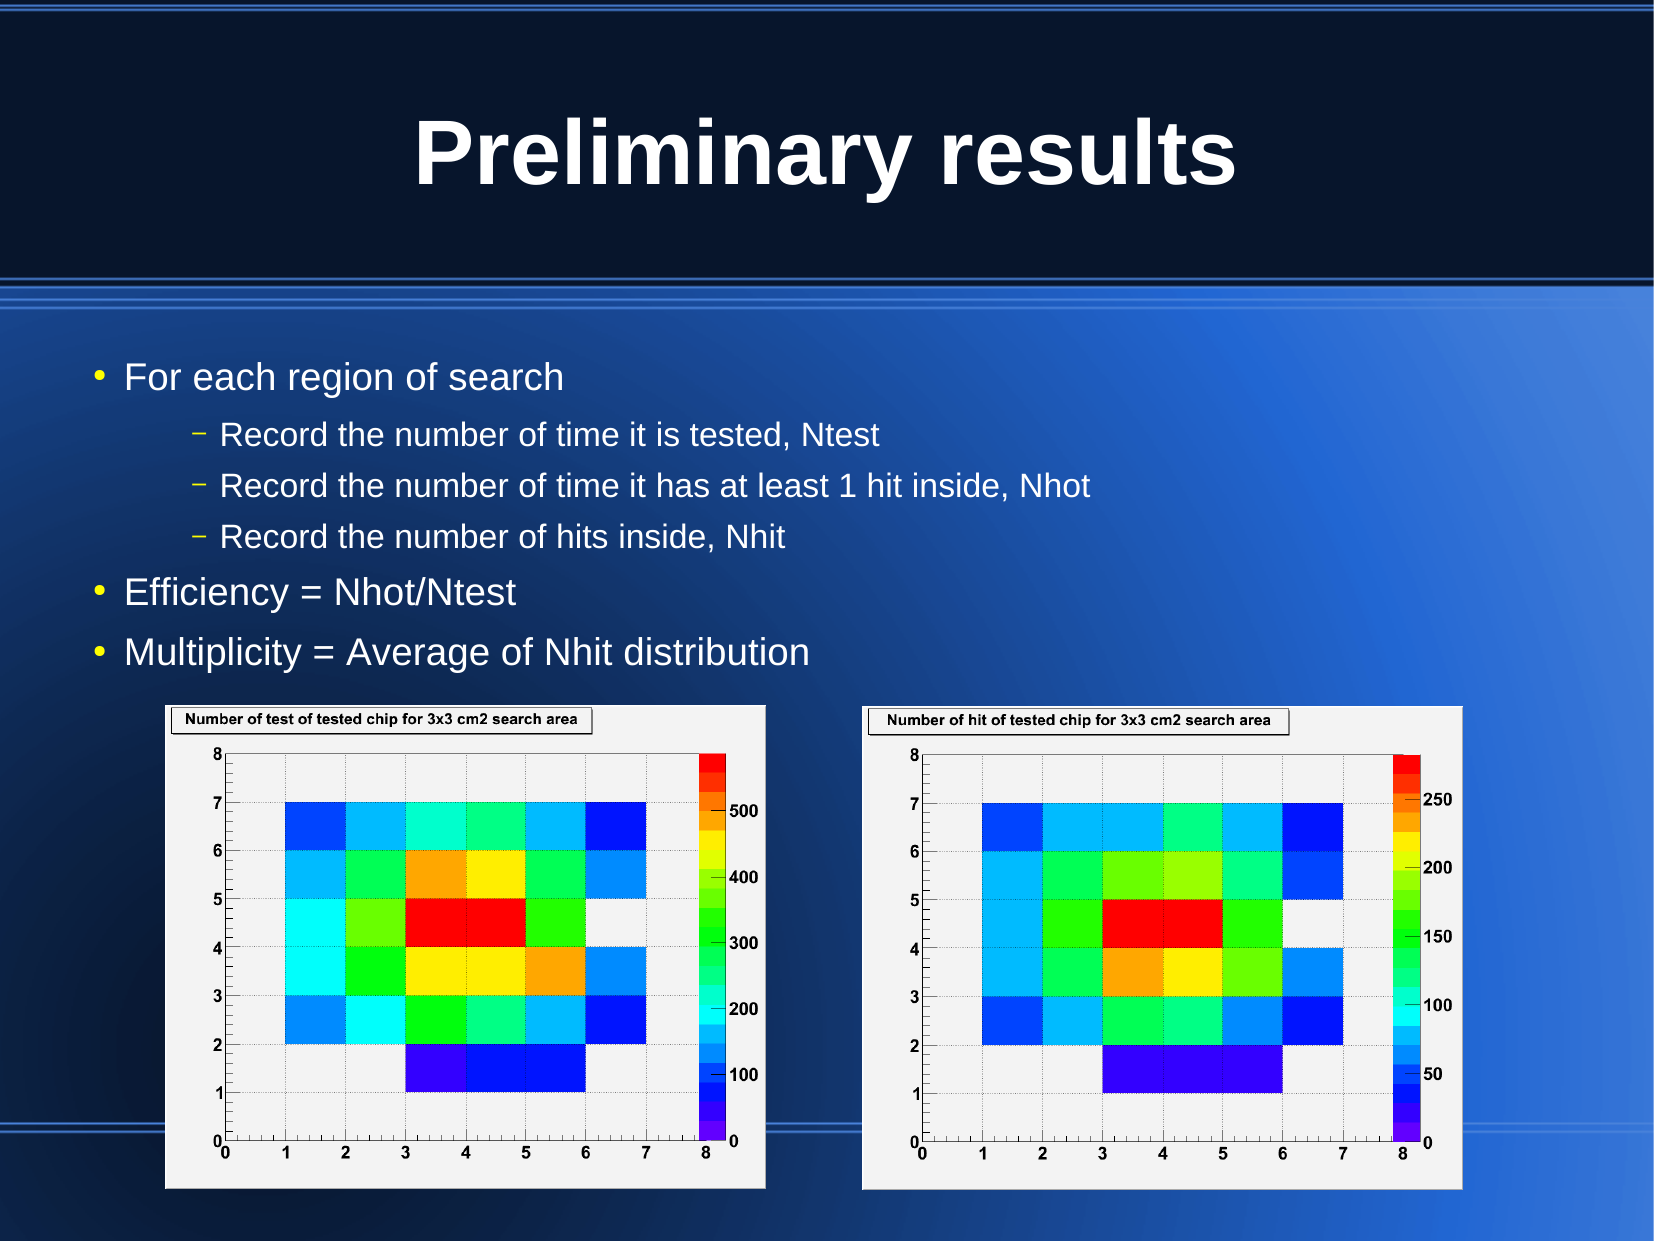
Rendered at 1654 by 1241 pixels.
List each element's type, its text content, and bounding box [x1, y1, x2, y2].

title Preliminary results [82, 56, 1571, 250]
picture [0, 0, 1654, 1241]
list For each region of search Record the number of time it is tested, Ntest Record the number of time it has at least 1 hit inside, Nhot Record the number of hits inside, Nhit Efficiency = Nhot/Ntest Multiplicity = Average of Nhit distribution [82, 355, 1571, 676]
